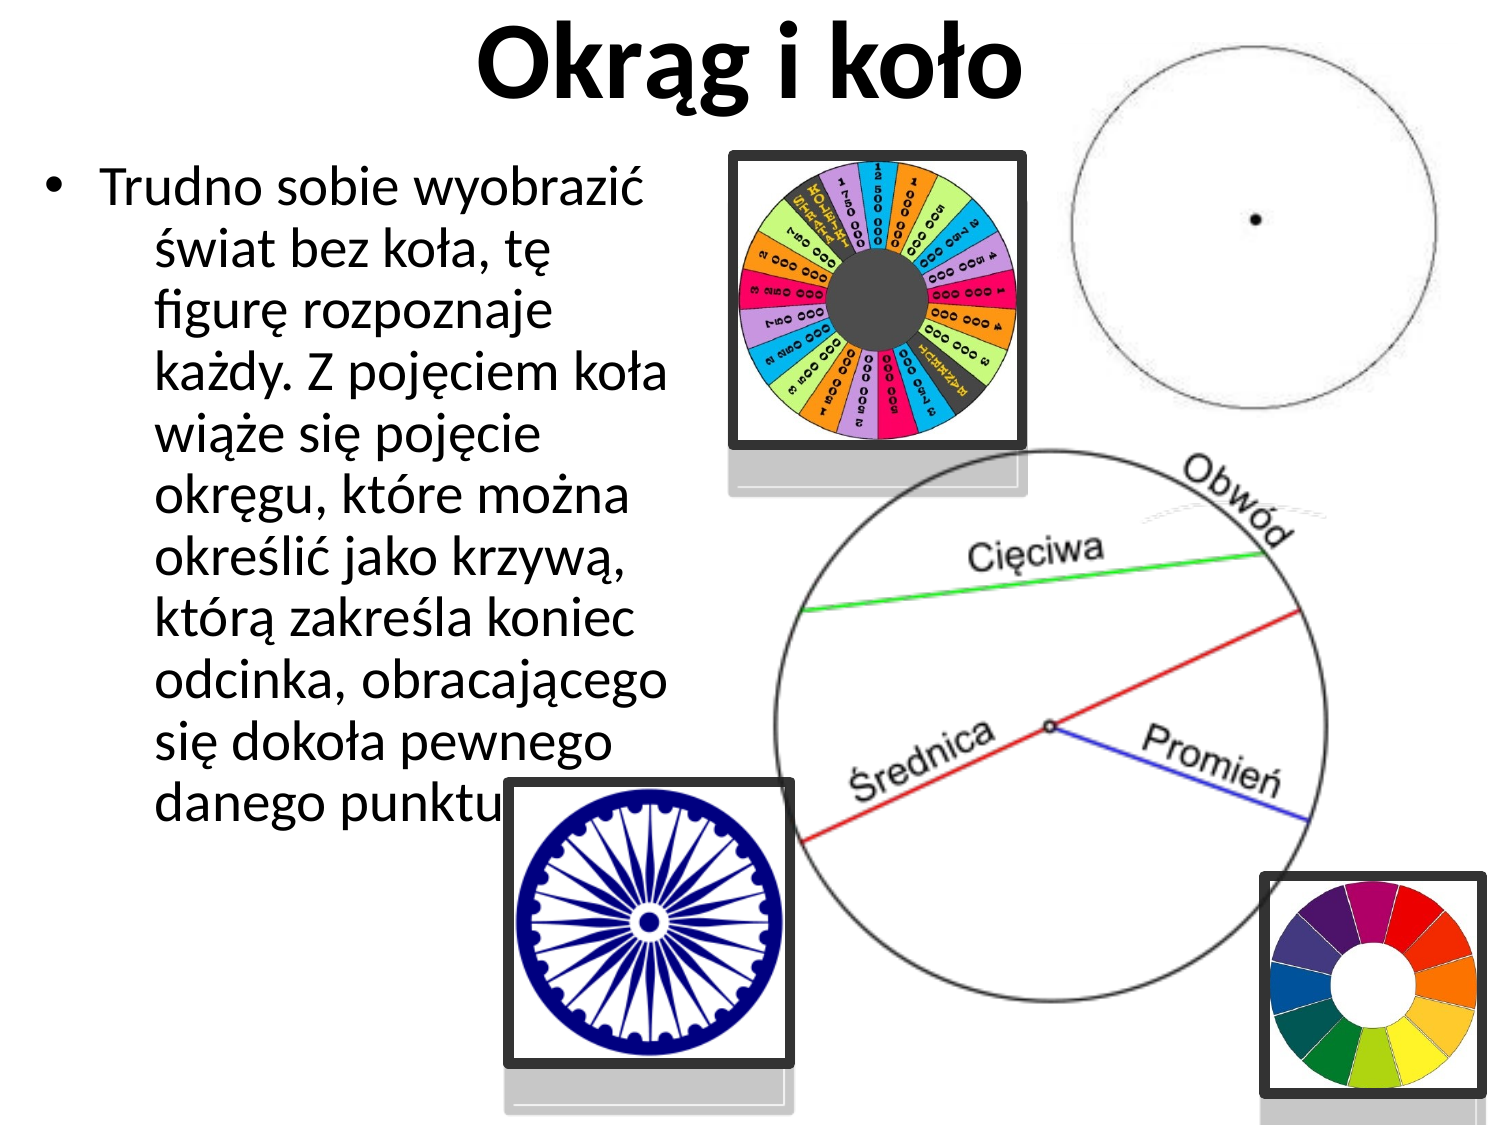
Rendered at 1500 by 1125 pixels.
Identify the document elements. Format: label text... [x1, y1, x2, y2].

picture [876, 218, 882, 225]
picture [875, 227, 880, 236]
title Okrąg i koło [76, 0, 1427, 148]
list Trudno sobie wyobrazić świat bez koła, tę figurę rozpoznaje każdy. Z pojęciem koła wiąże się pojęcie okręgu, które można określić jako krzywą, którą zakreśla koniec odcinka, obracającego się dokoła pewnego danego punktu. [29, 149, 692, 892]
picture [513, 160, 1477, 1089]
picture [875, 163, 880, 171]
picture [1057, 42, 1458, 418]
